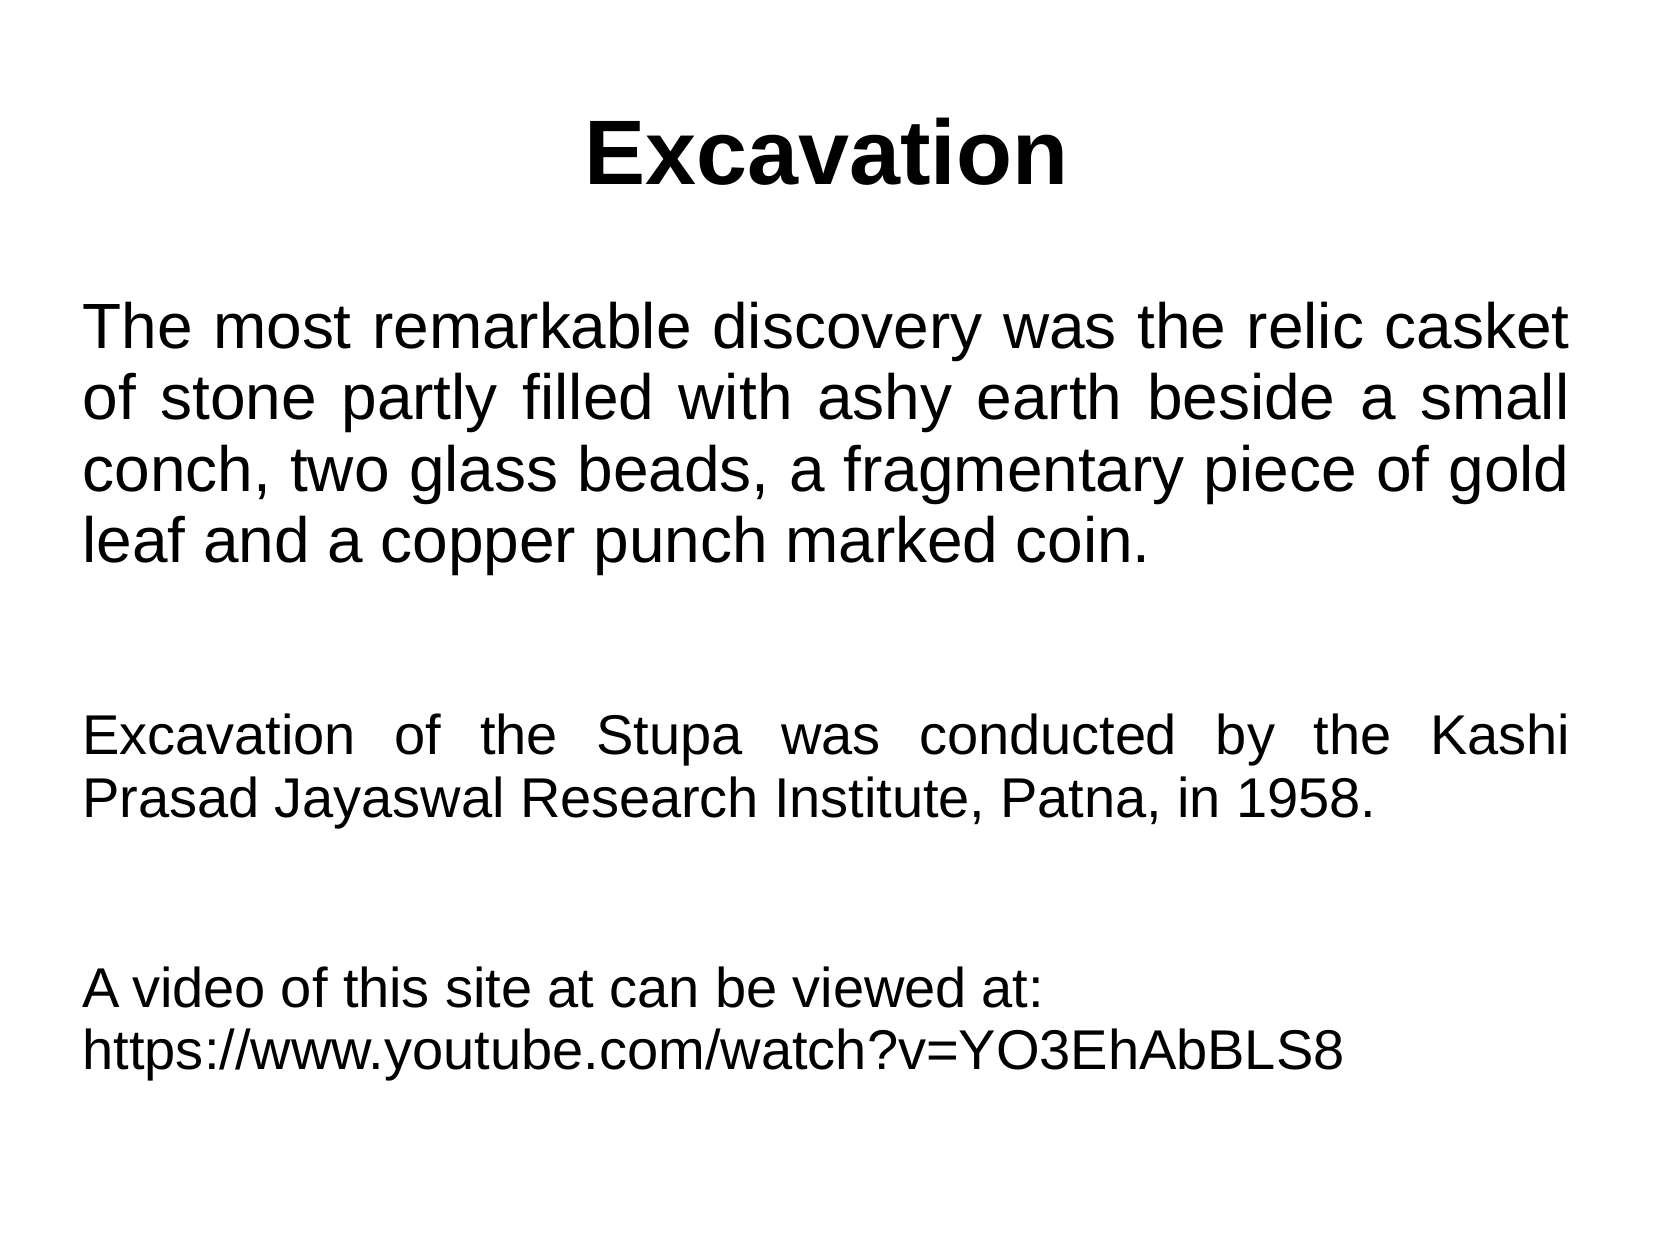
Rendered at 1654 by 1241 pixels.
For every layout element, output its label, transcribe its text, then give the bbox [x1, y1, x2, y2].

title Excavation [82, 49, 1571, 257]
list The most remarkable discovery was the relic casket of stone partly filled with ashy earth beside a small conch, two glass beads, a fragmentary piece of gold leaf and a copper punch marked coin. Excavation of the Stupa was conducted by the Kashi Prasad Jayaswal Research Institute, Patna, in 1958. A video of this site at can be viewed at: https://www.youtube.com/watch?v=YO3EhAbBLS8 [82, 290, 1571, 1135]
